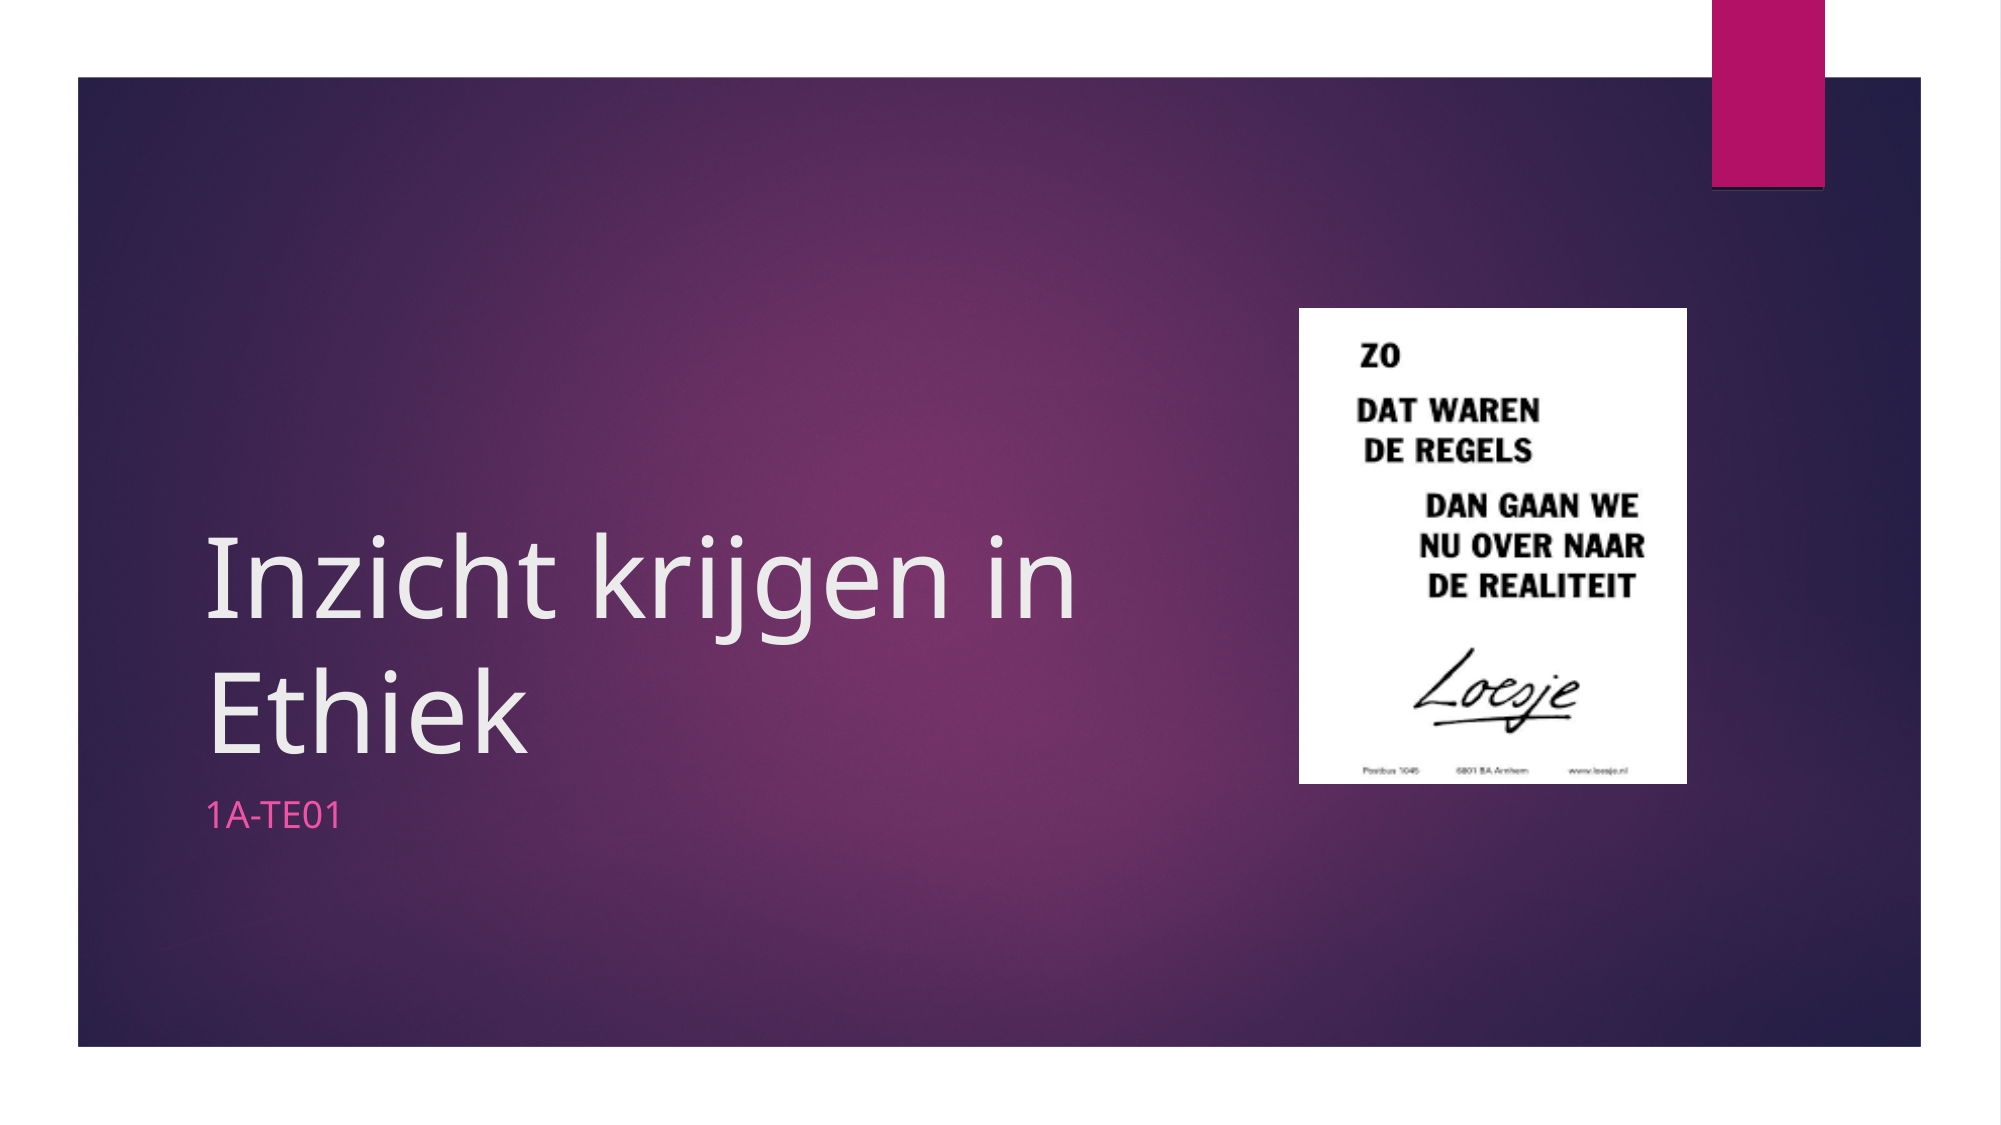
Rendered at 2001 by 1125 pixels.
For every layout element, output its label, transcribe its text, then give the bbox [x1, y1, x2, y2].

picture [1299, 308, 1687, 784]
title Inzicht krijgen in Ethiek [189, 344, 1299, 784]
subtitle 1a-te01 [189, 783, 724, 926]
